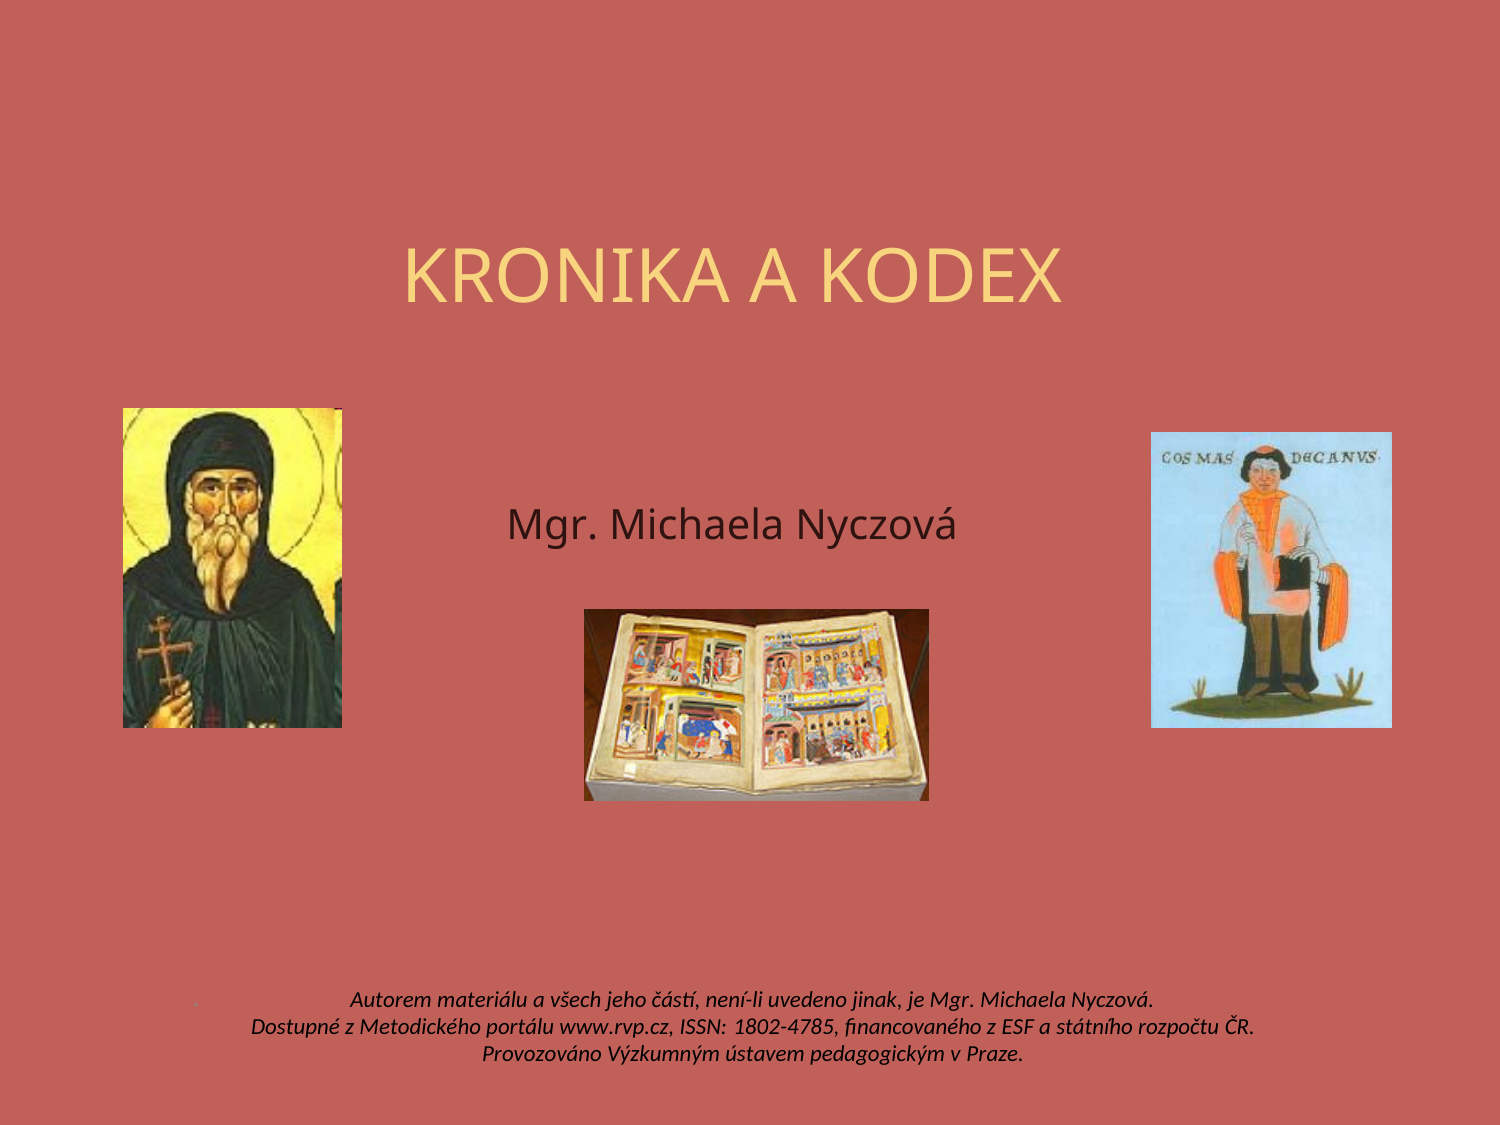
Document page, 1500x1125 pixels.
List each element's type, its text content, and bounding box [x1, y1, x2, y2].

text_box Autorem materiálu a všech jeho částí, není-li uvedeno jinak, je Mgr. Michaela Nyczová. Dostupné z Metodického portálu www.rvp.cz, ISSN: 1802-4785, financovaného z ESF a státního rozpočtu ČR. Provozováno Výzkumným ústavem pedagogickým v Praze. [112, 976, 1394, 1075]
picture [1151, 432, 1392, 728]
picture [584, 609, 929, 801]
picture [123, 408, 342, 728]
title KRONIKA A KODEX Mgr. Michaela Nyczová [53, 220, 1412, 556]
